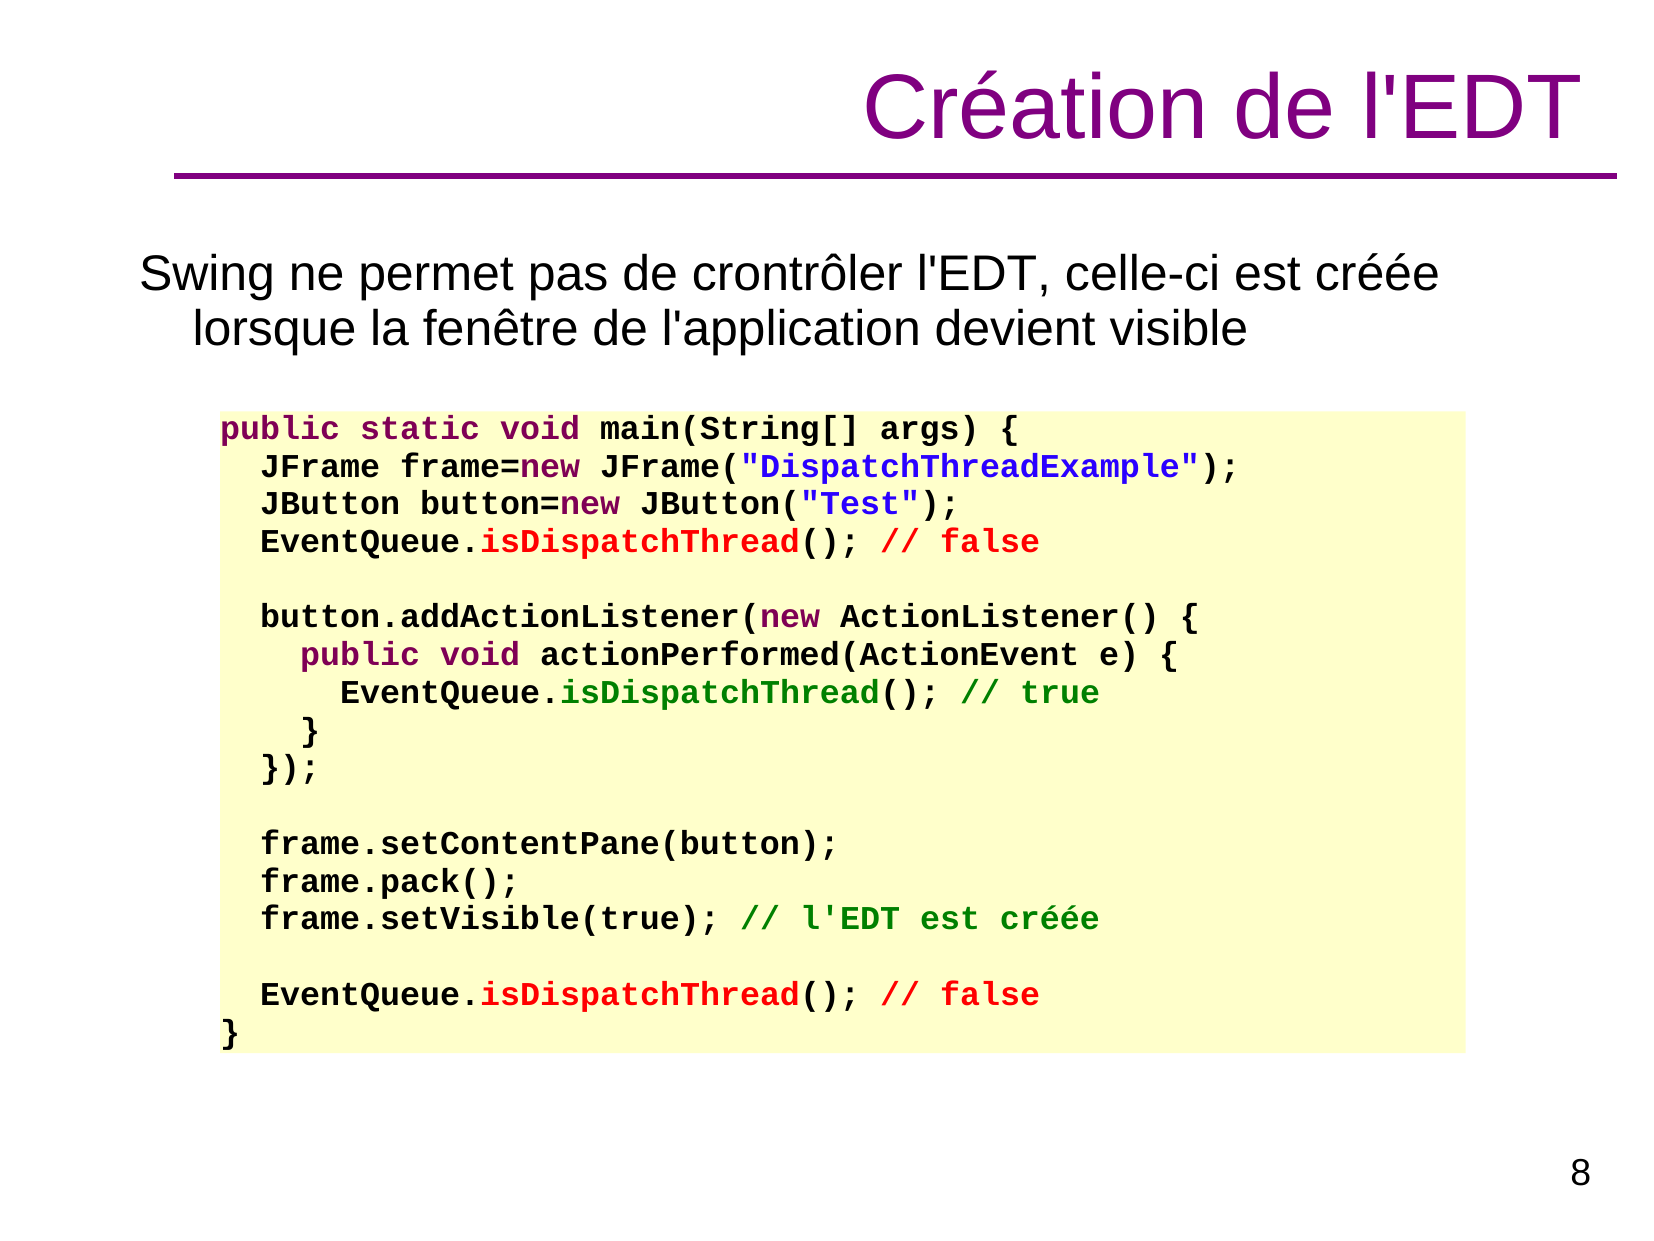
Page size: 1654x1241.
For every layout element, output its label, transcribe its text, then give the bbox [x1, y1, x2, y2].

title Création de l'EDT [84, 55, 1584, 159]
list Swing ne permet pas de crontrôler l'EDT, celle-ci est créée lorsque la fenêtre de l'application devient visible [121, 244, 1534, 389]
text_box public static void main(String[] args) { JFrame frame=new JFrame("DispatchThreadExample"); JButton button=new JButton("Test"); EventQueue.isDispatchThread(); // false button.addActionListener(new ActionListener() { public void actionPerformed(ActionEvent e) { EventQueue.isDispatchThread(); // true } }); frame.setContentPane(button); frame.pack(); frame.setVisible(true); // l'EDT est créée EventQueue.isDispatchThread(); // false } [220, 411, 1466, 1050]
